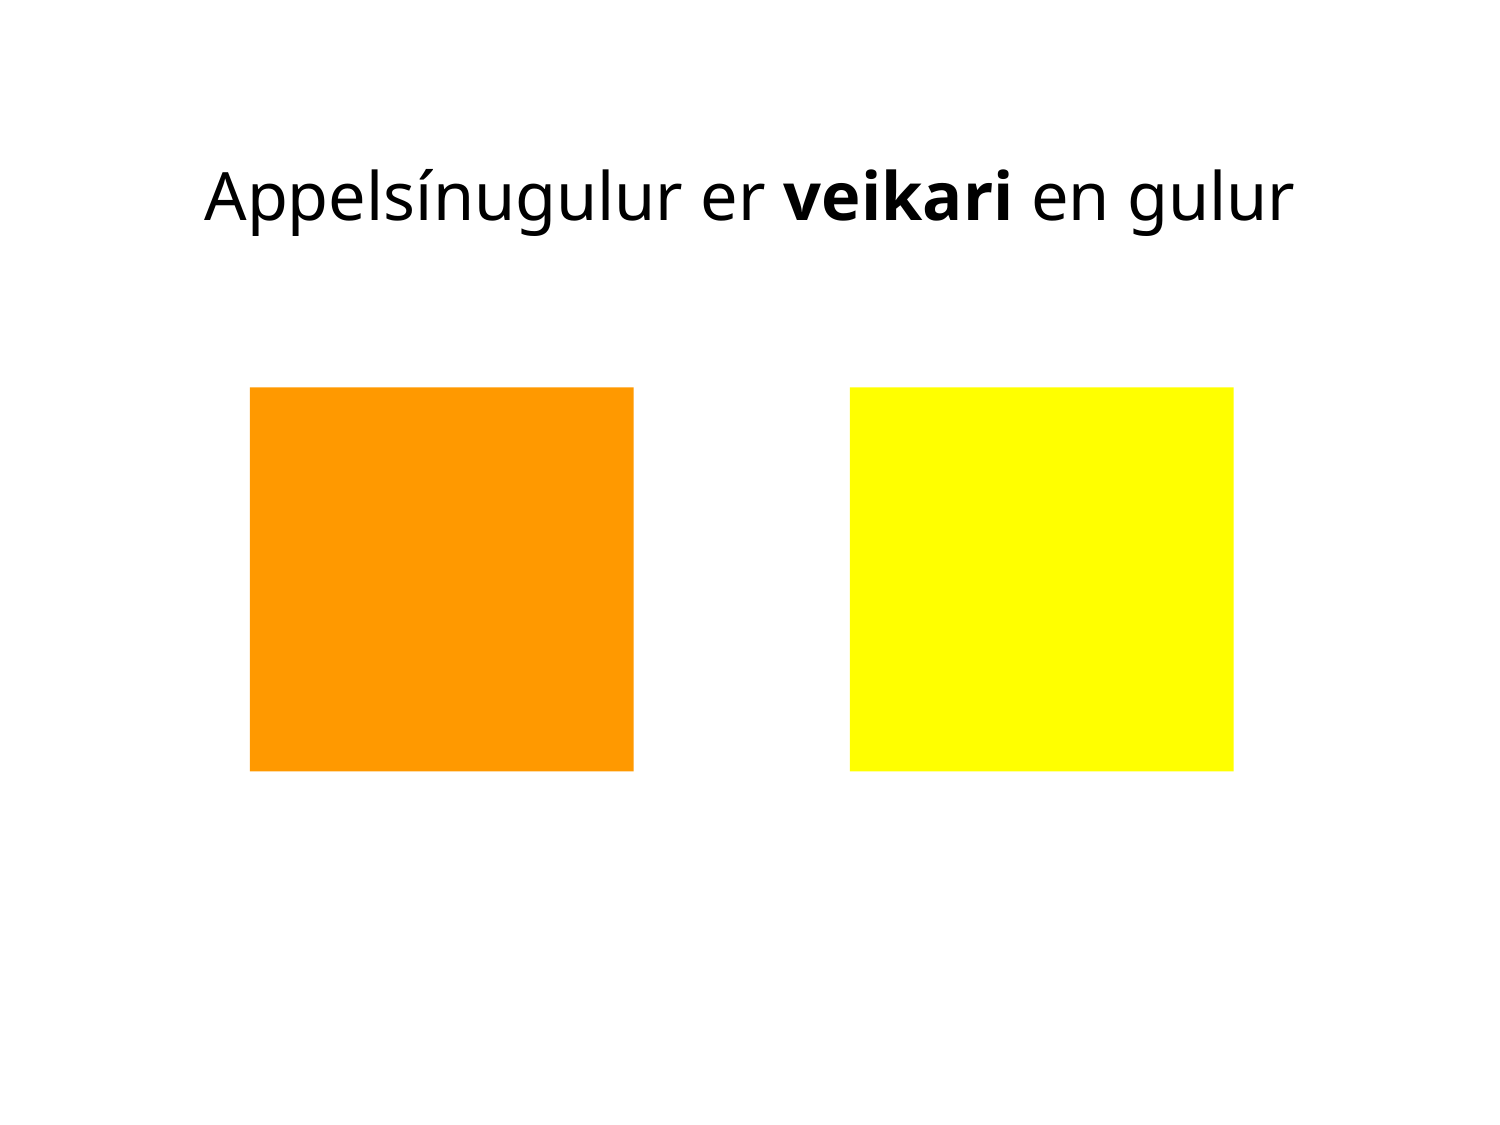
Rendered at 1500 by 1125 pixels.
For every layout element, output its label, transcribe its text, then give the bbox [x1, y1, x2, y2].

text_box [249, 387, 634, 772]
text_box [849, 387, 1234, 772]
title Appelsínugulur er veikari en gulur [112, 99, 1388, 288]
